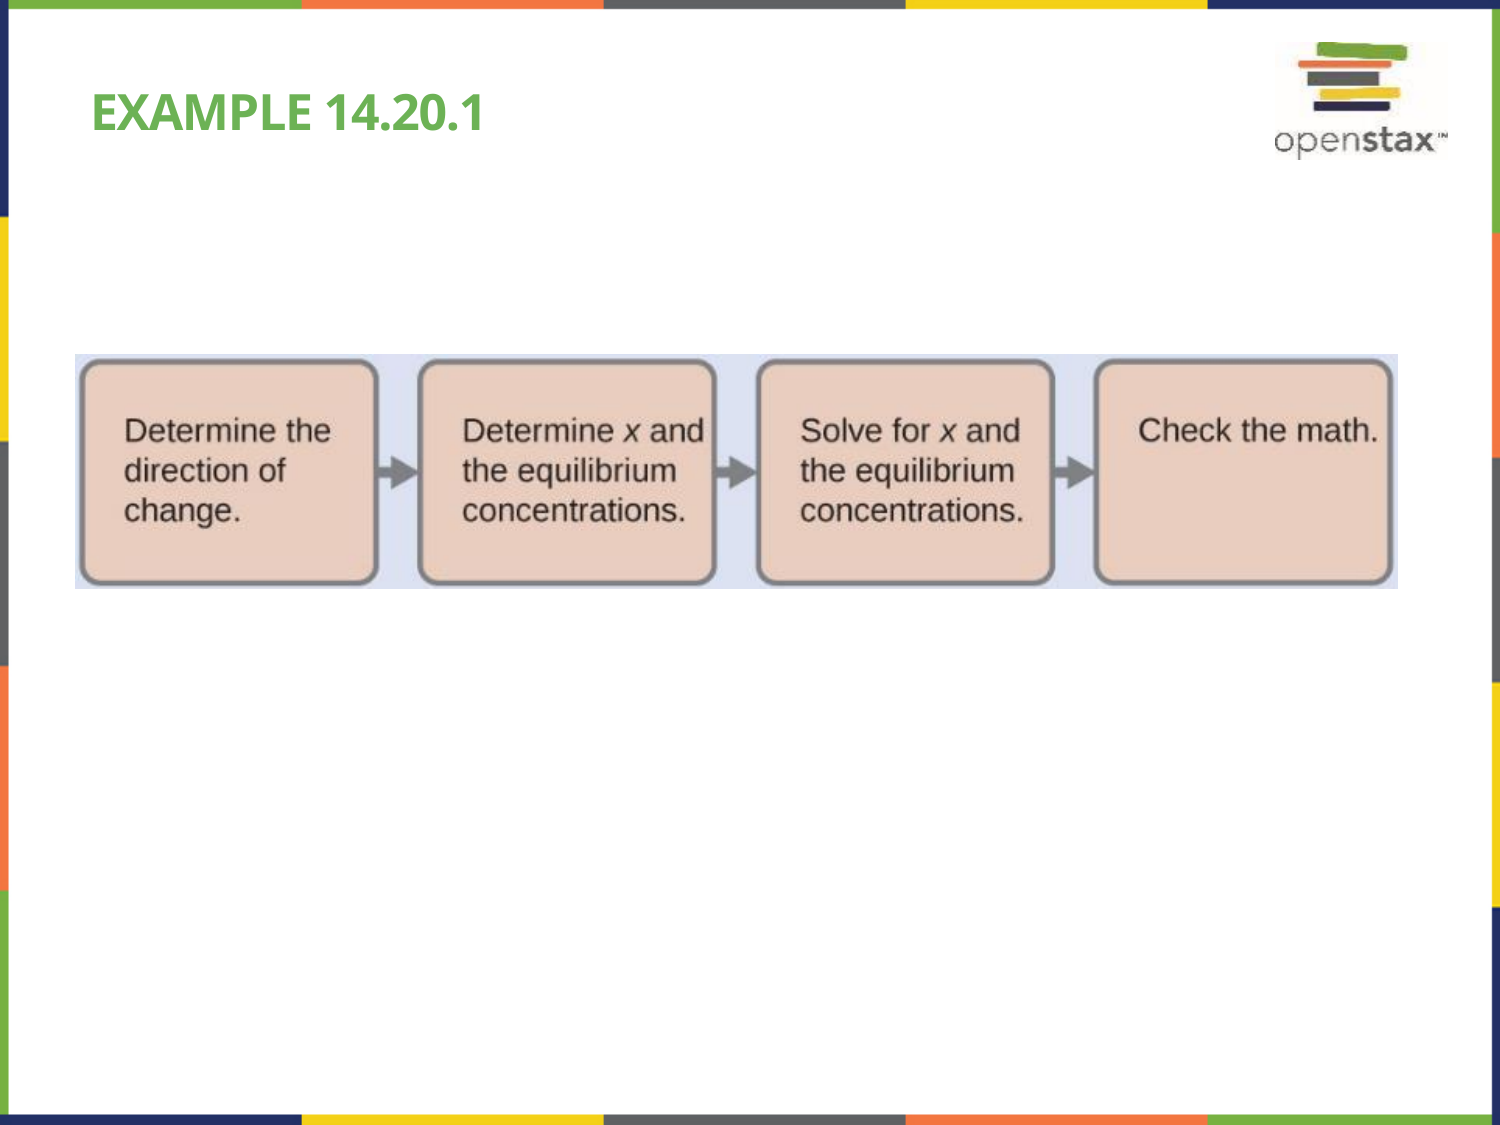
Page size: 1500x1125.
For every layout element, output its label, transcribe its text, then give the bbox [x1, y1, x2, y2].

title Example 14.20.1 [75, 39, 1398, 148]
picture [0, 0, 1500, 1125]
